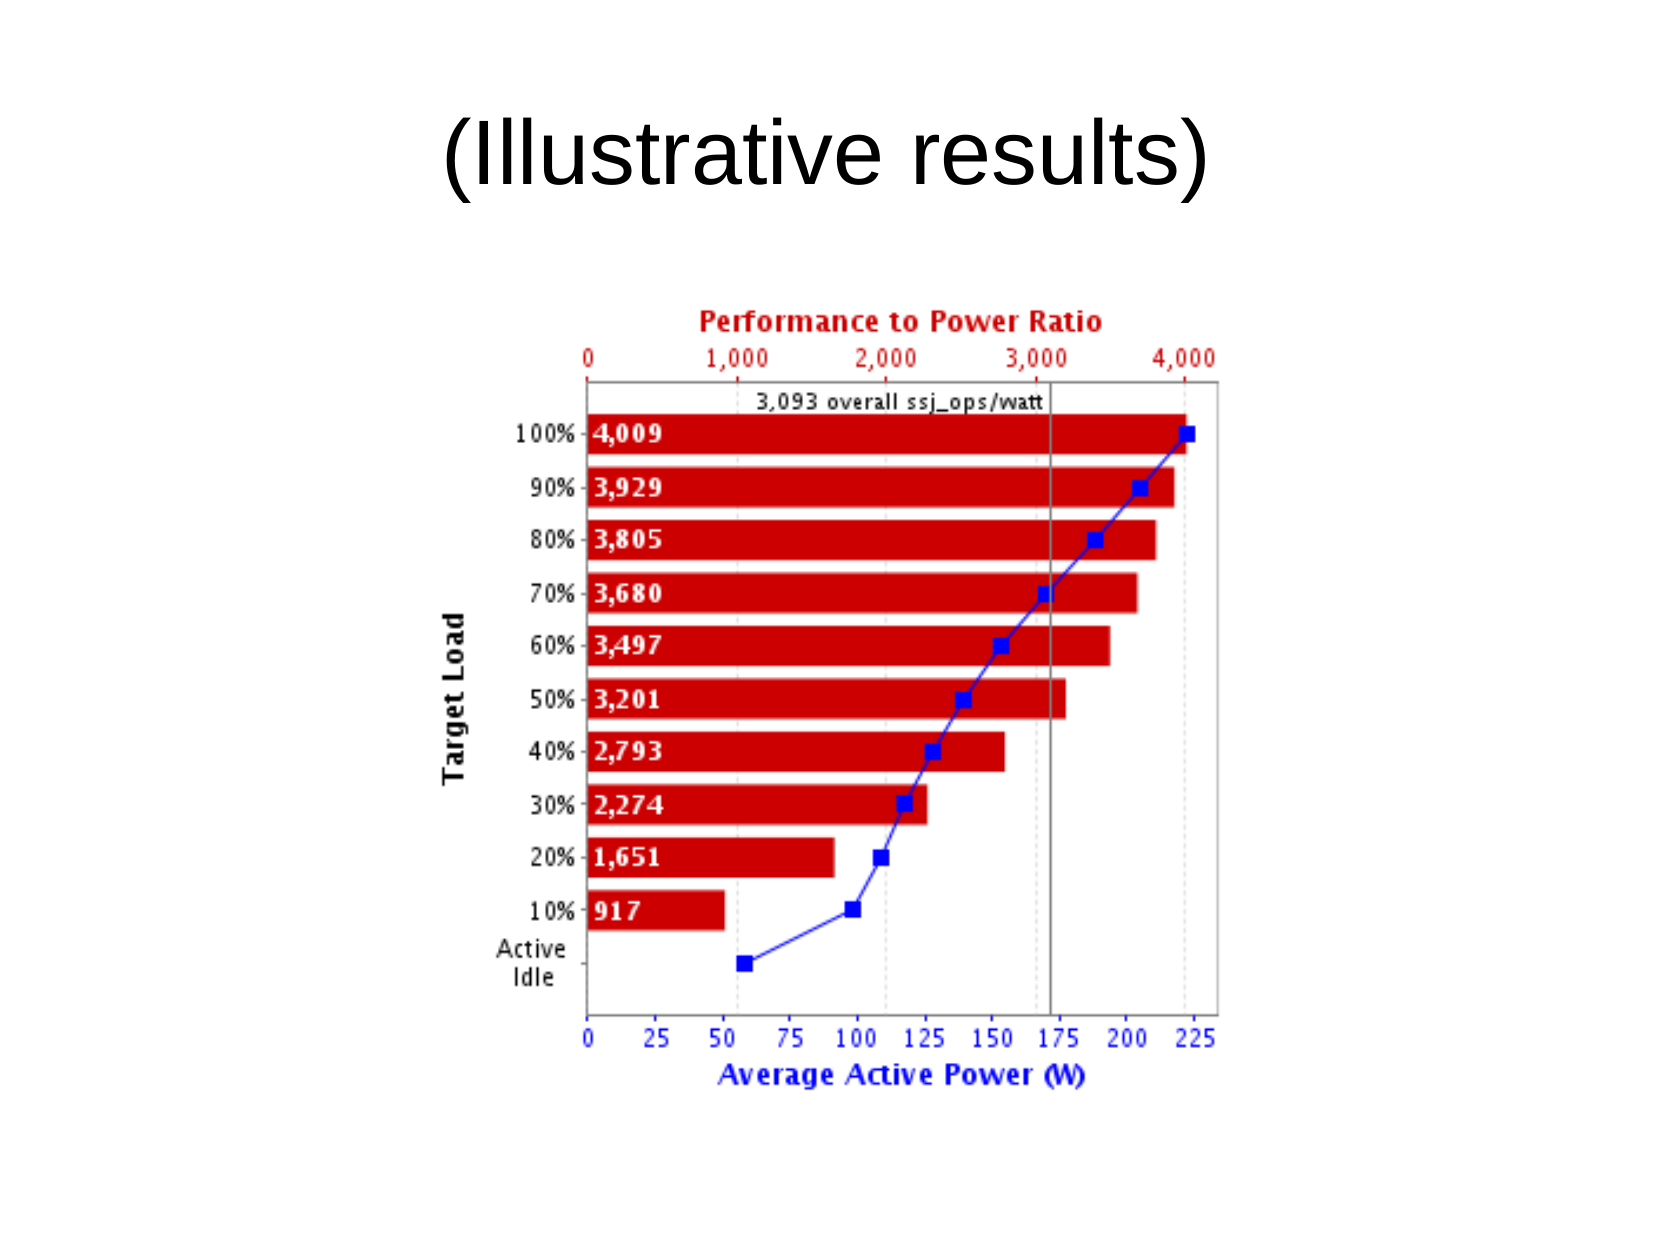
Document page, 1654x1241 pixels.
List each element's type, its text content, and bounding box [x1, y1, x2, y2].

title (Illustrative results) [82, 49, 1571, 257]
picture [417, 290, 1236, 1109]
